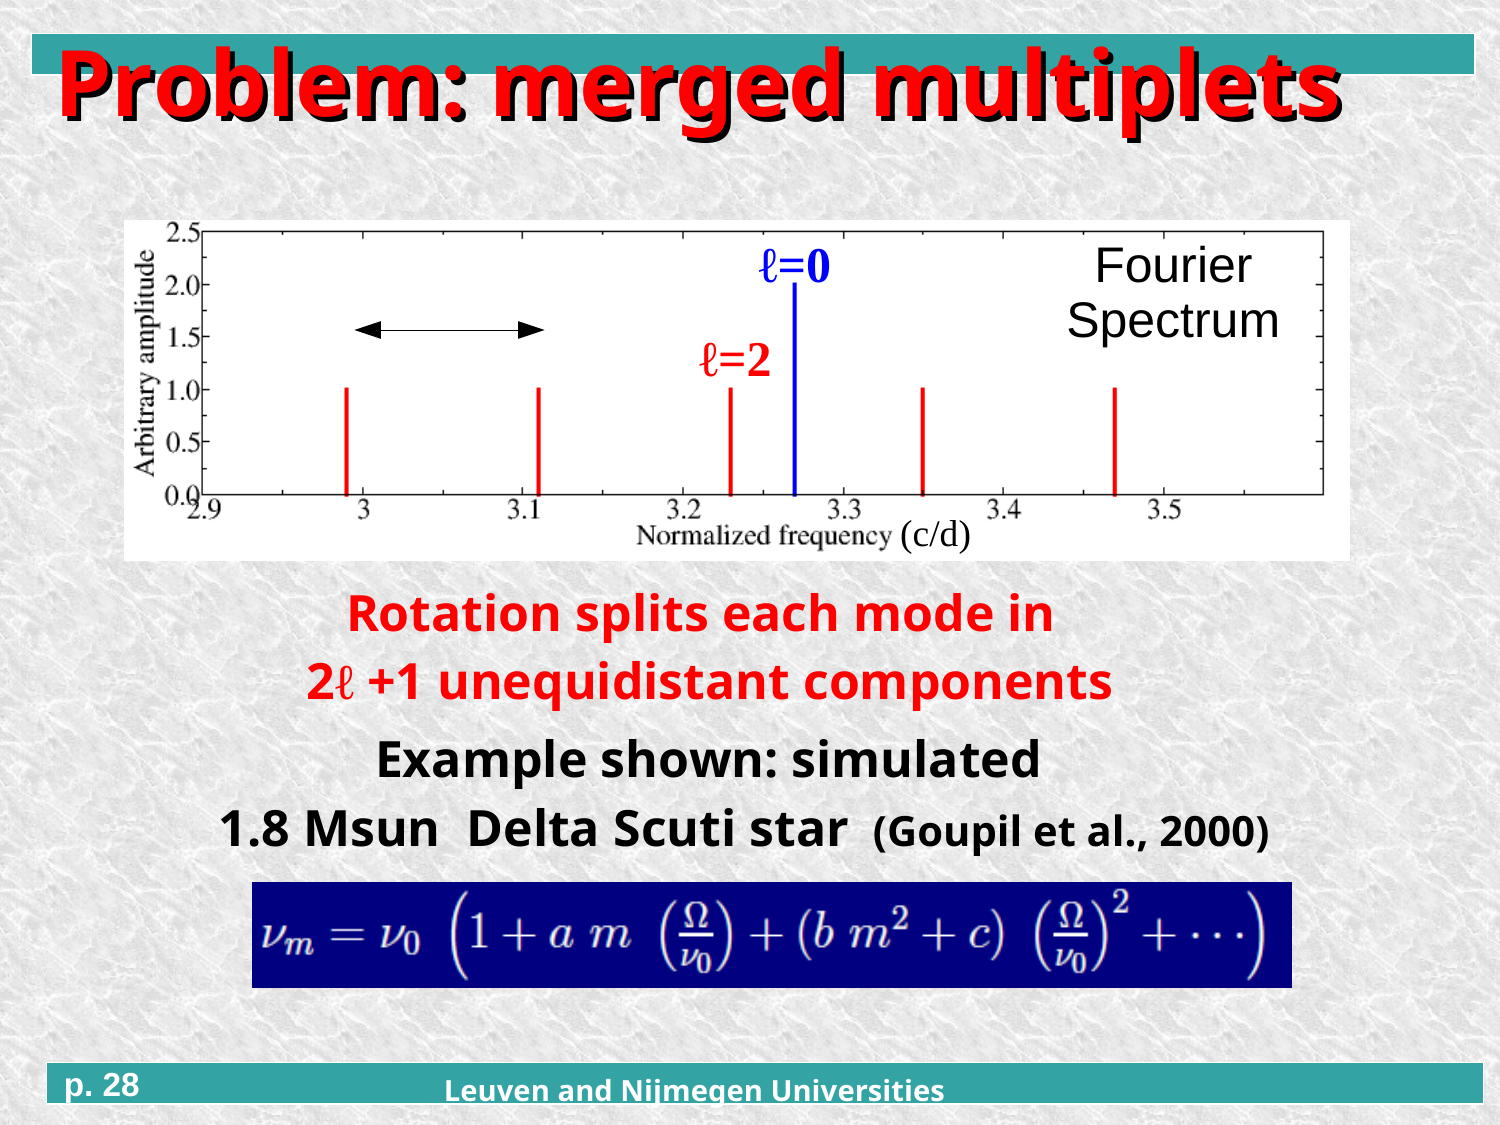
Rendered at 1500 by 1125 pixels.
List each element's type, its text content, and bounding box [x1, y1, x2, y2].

title Problem: merged multiplets [54, 0, 1500, 162]
text_box (c/d) [900, 513, 1050, 555]
picture [0, 0, 1500, 1125]
text_box ℓ=2 [699, 332, 772, 388]
text_box Fourier Spectrum [1066, 236, 1282, 349]
text_box Example shown: simulated 1.8 Msun Delta Scuti star (Goupil et al., 2000) [37, 724, 1374, 864]
text_box Rotation splits each mode in 2ℓ +1 unequidistant components [163, 578, 1304, 724]
text_box ℓ=0 [758, 238, 958, 294]
